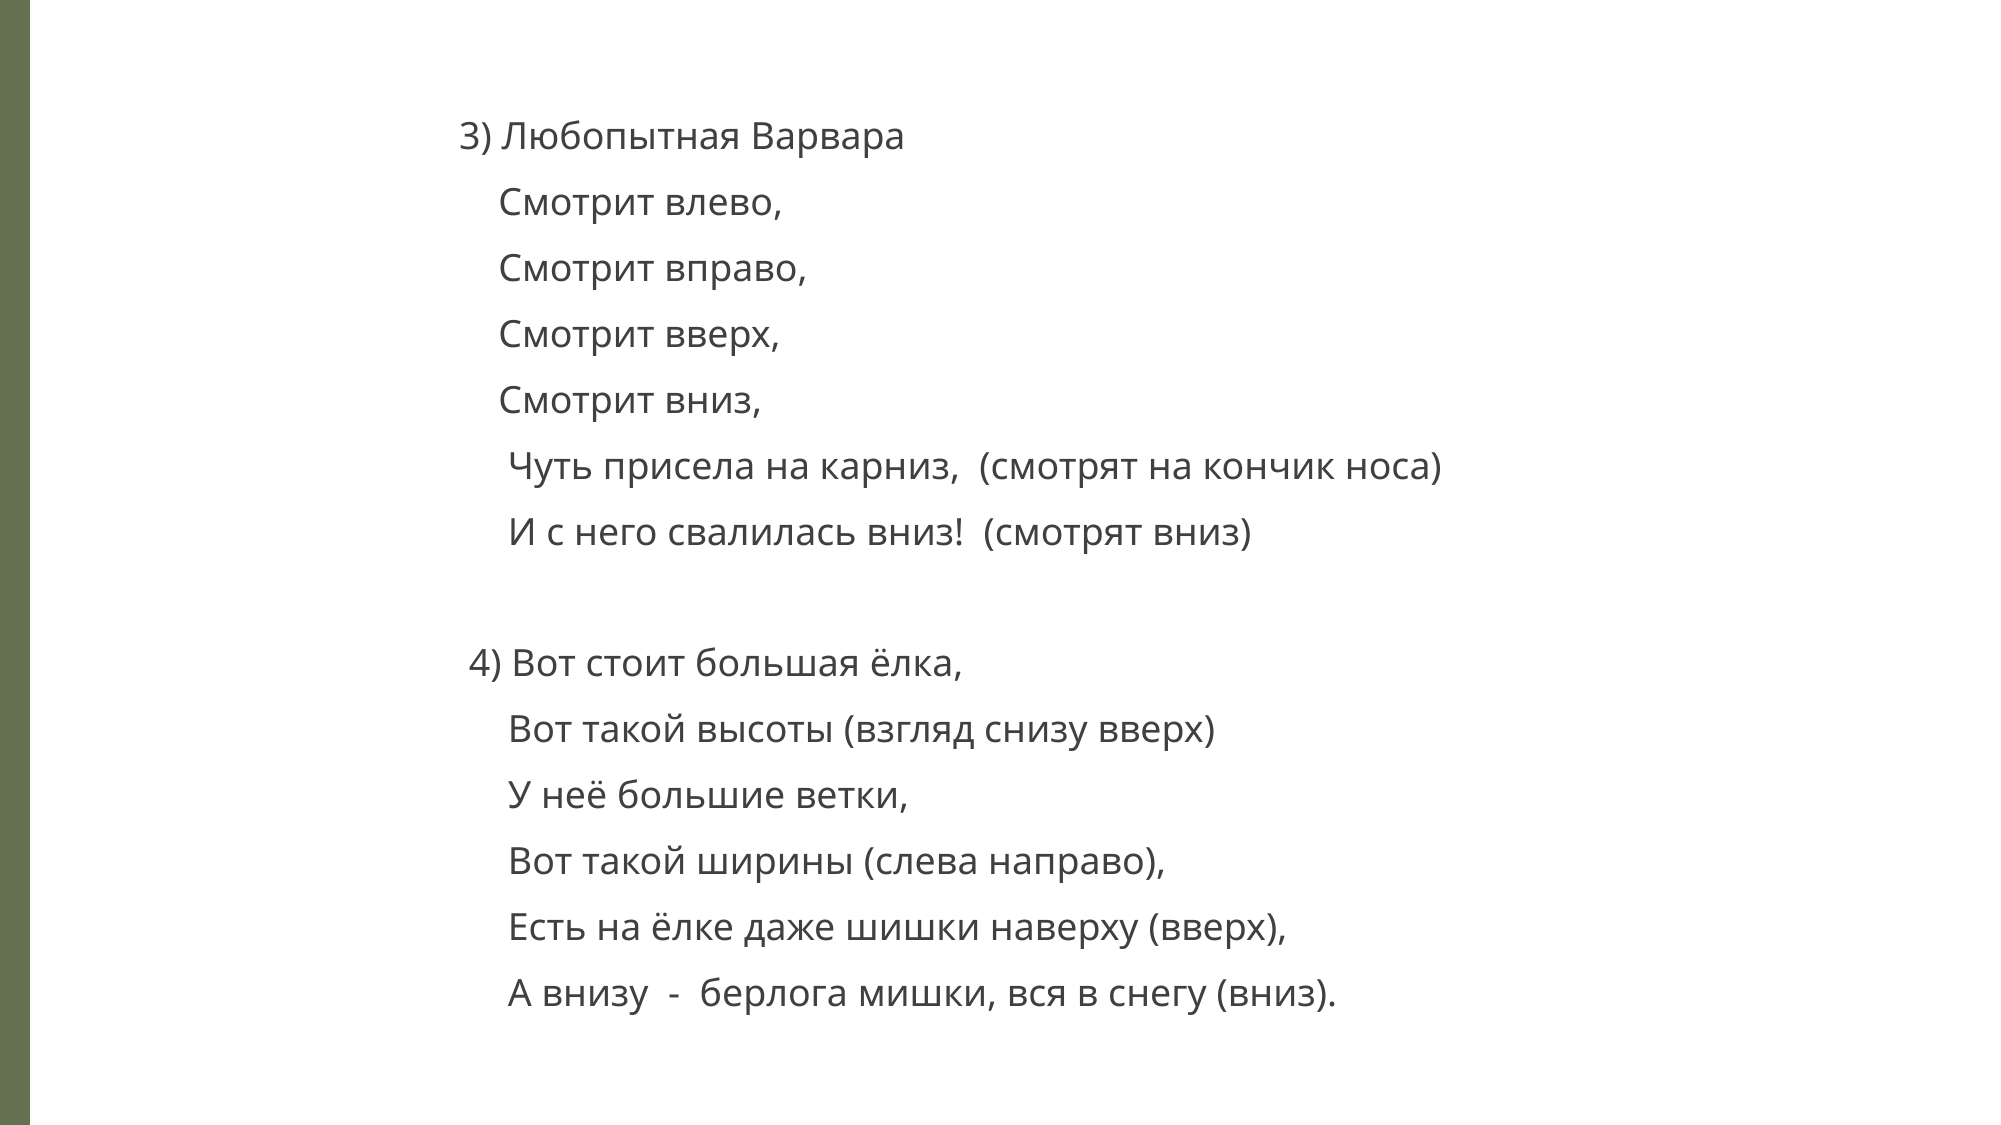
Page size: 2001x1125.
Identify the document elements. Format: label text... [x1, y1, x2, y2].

list 3) Любопытная Варвара Смотрит влево, Смотрит вправо, Смотрит вверх, Смотрит вниз, Чуть присела на карниз, (смотрят на кончик носа) И с него свалилась вниз! (смотрят вниз) 4) Вот стоит большая ёлка, Вот такой высоты (взгляд снизу вверх) У неё большие ветки, Вот такой ширины (слева направо), Есть на ёлке даже шишки наверху (вверх), А внизу - берлога мишки, вся в снегу (вниз). [424, 97, 1888, 1022]
